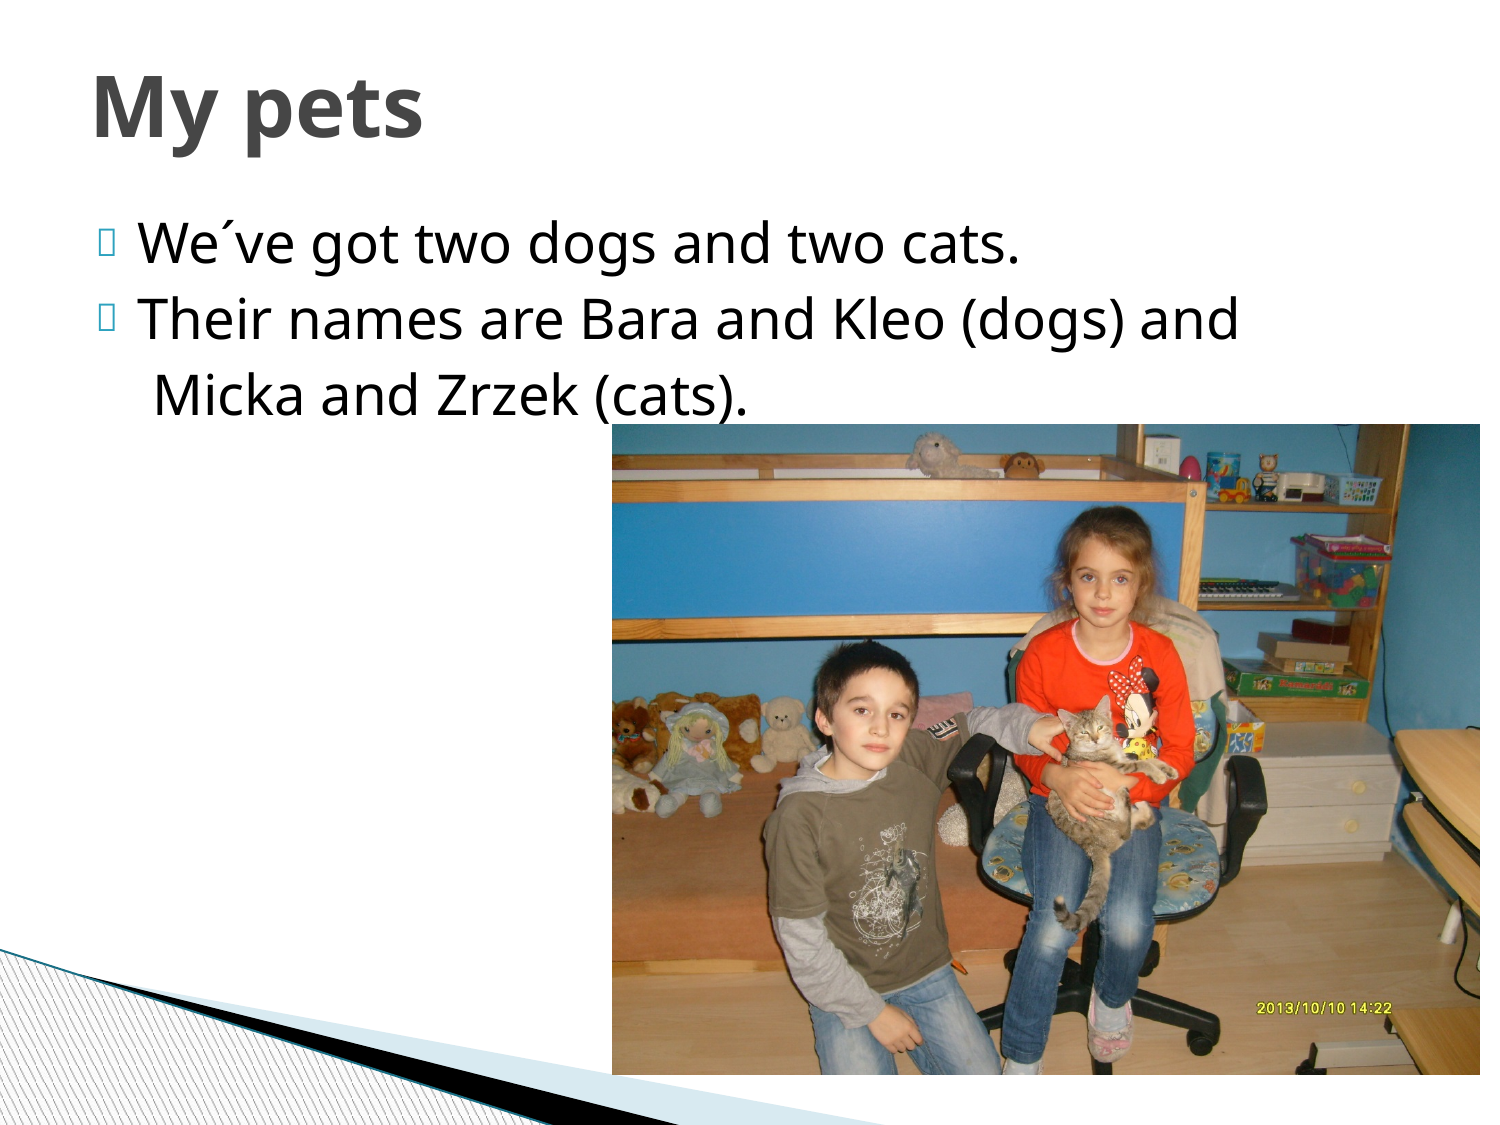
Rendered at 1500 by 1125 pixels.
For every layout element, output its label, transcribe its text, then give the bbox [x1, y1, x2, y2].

list We´ve got two dogs and two cats. Their names are Bara and Kleo (dogs) and Micka and Zrzek (cats). [62, 200, 1413, 943]
picture [612, 424, 1480, 1075]
title My pets [75, 45, 1425, 233]
picture [0, 952, 543, 1125]
